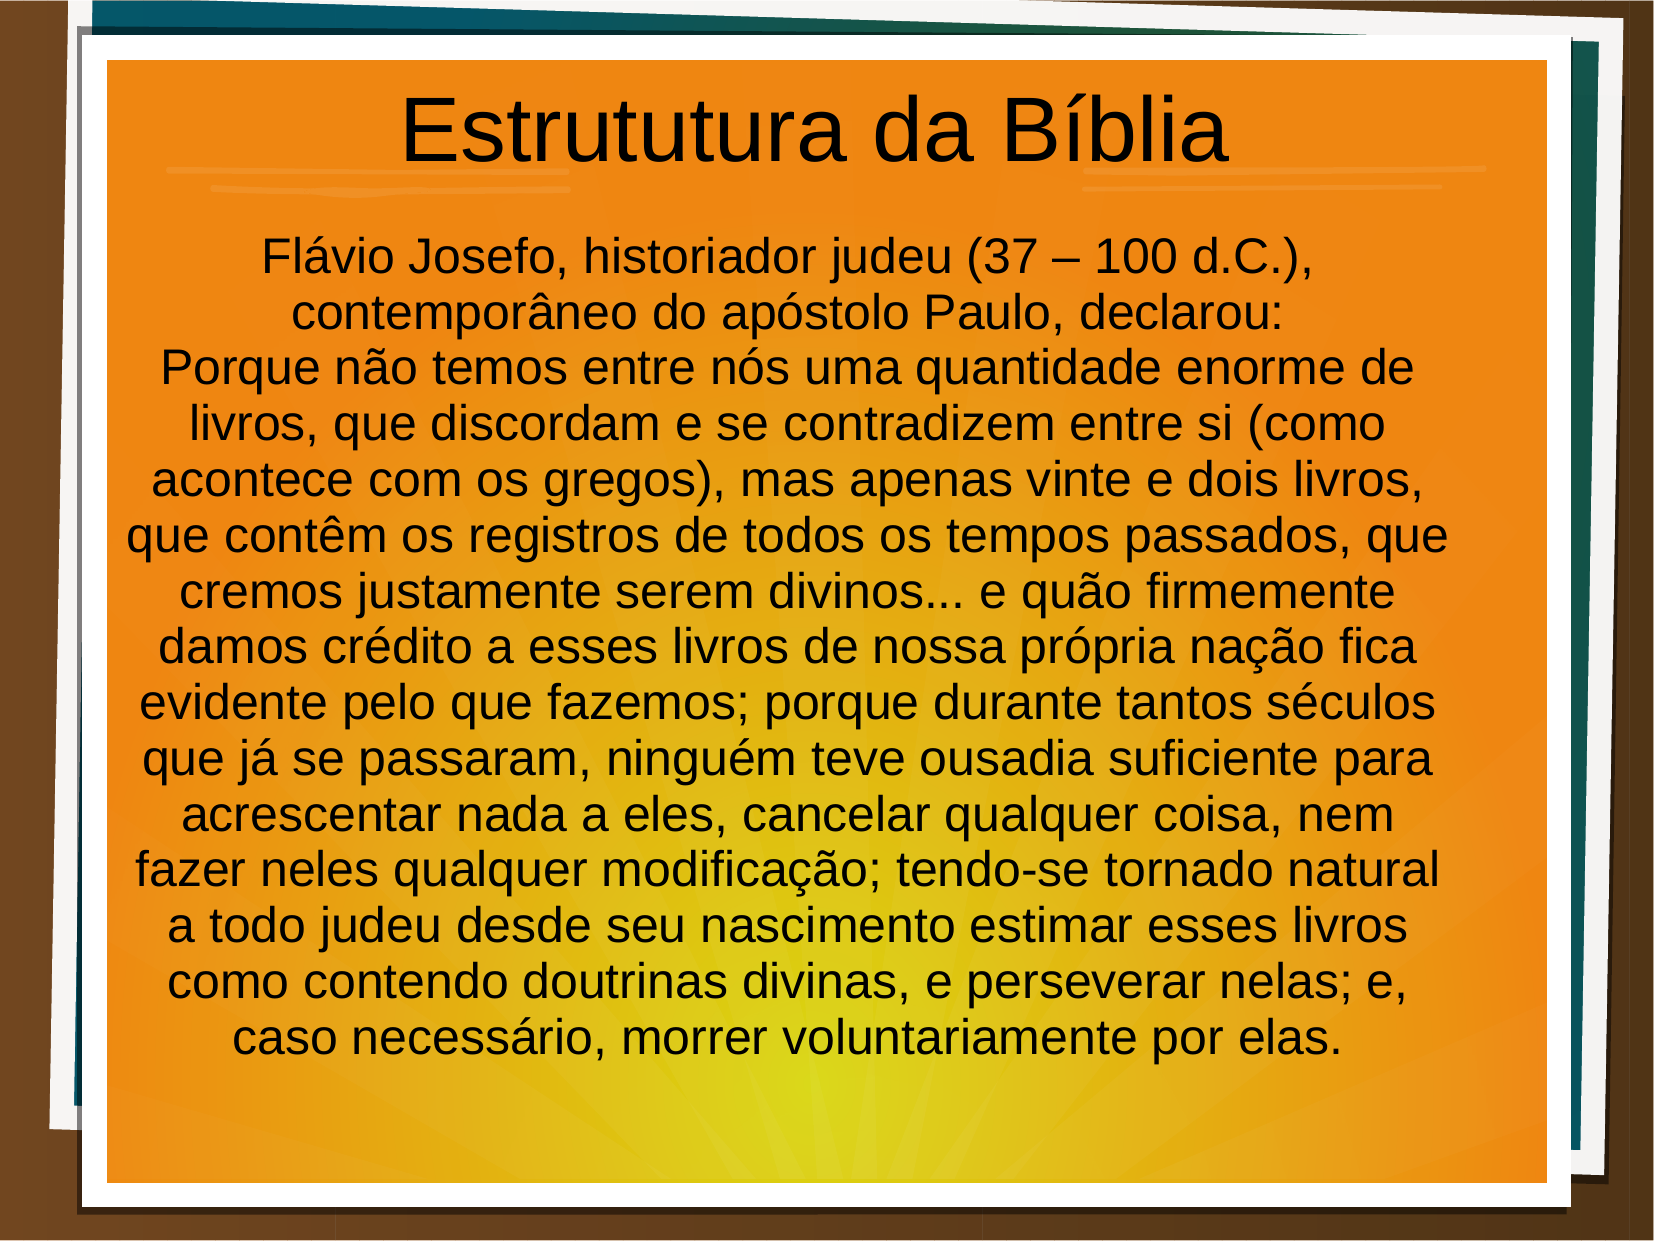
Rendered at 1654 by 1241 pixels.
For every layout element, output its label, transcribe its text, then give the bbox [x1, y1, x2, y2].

title Estrututura da Bíblia [295, 76, 1335, 123]
subtitle Flávio Josefo, historiador judeu (37 – 100 d.C.), contemporâneo do apóstolo Paulo, declarou: Porque não temos entre nós uma quantidade enorme de livros, que discordam e se contradizem entre si (como acontece com os gregos), mas apenas vinte e dois livros, que contêm os registros de todos os tempos passados, que cremos justamente serem divinos... e quão firmemente damos crédito a esses livros de nossa própria nação fica evidente pelo que fazemos; porque durante tantos séculos que já se passaram, ninguém teve ousadia suficiente para acrescentar nada a eles, cancelar qualquer coisa, nem fazer neles qualquer modificação; tendo-se tornado natural a todo judeu desde seu nascimento estimar esses livros como contendo doutrinas divinas, e perseverar nelas; e, caso necessário, morrer voluntariamente por elas. [124, 123, 1453, 1170]
